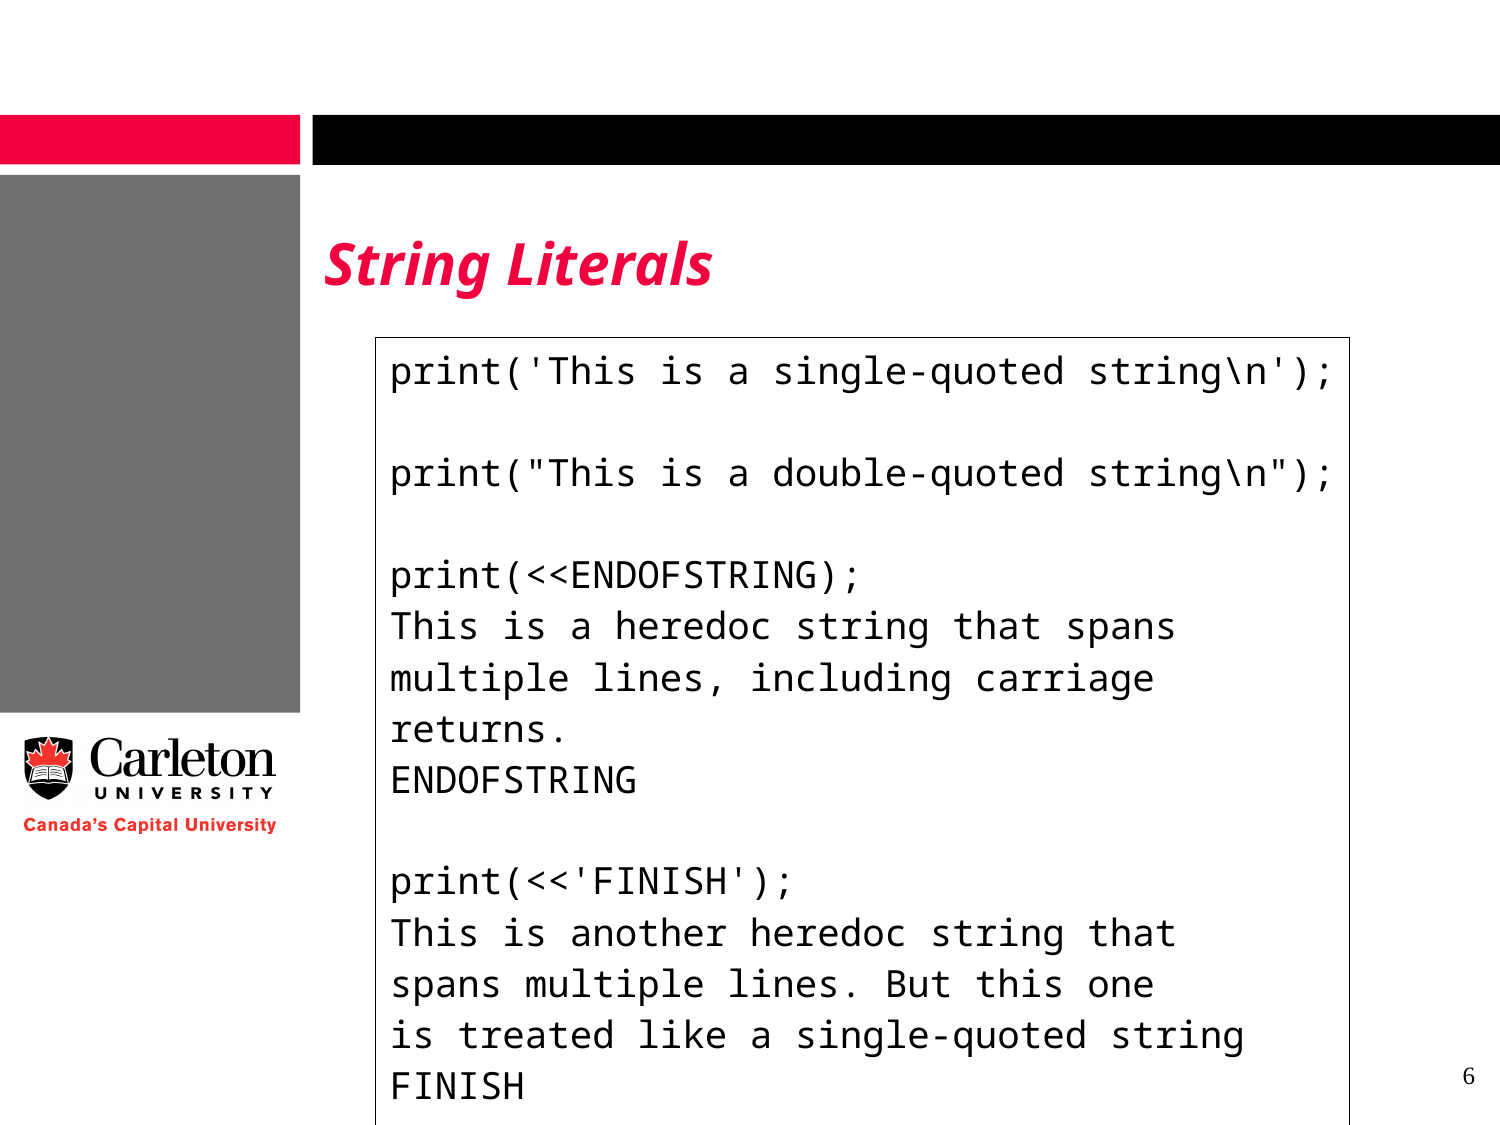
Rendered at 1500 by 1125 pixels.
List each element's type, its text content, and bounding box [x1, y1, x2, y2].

title String Literals [324, 187, 1450, 338]
picture [24, 737, 276, 834]
text_box print('This is a single-quoted string\n'); print("This is a double-quoted string\n"); print(<<ENDOFSTRING); This is a heredoc string that spans multiple lines, including carriage returns. ENDOFSTRING print(<<'FINISH'); This is another heredoc string that spans multiple lines. But this one is treated like a single-quoted string FINISH [375, 337, 1329, 1077]
